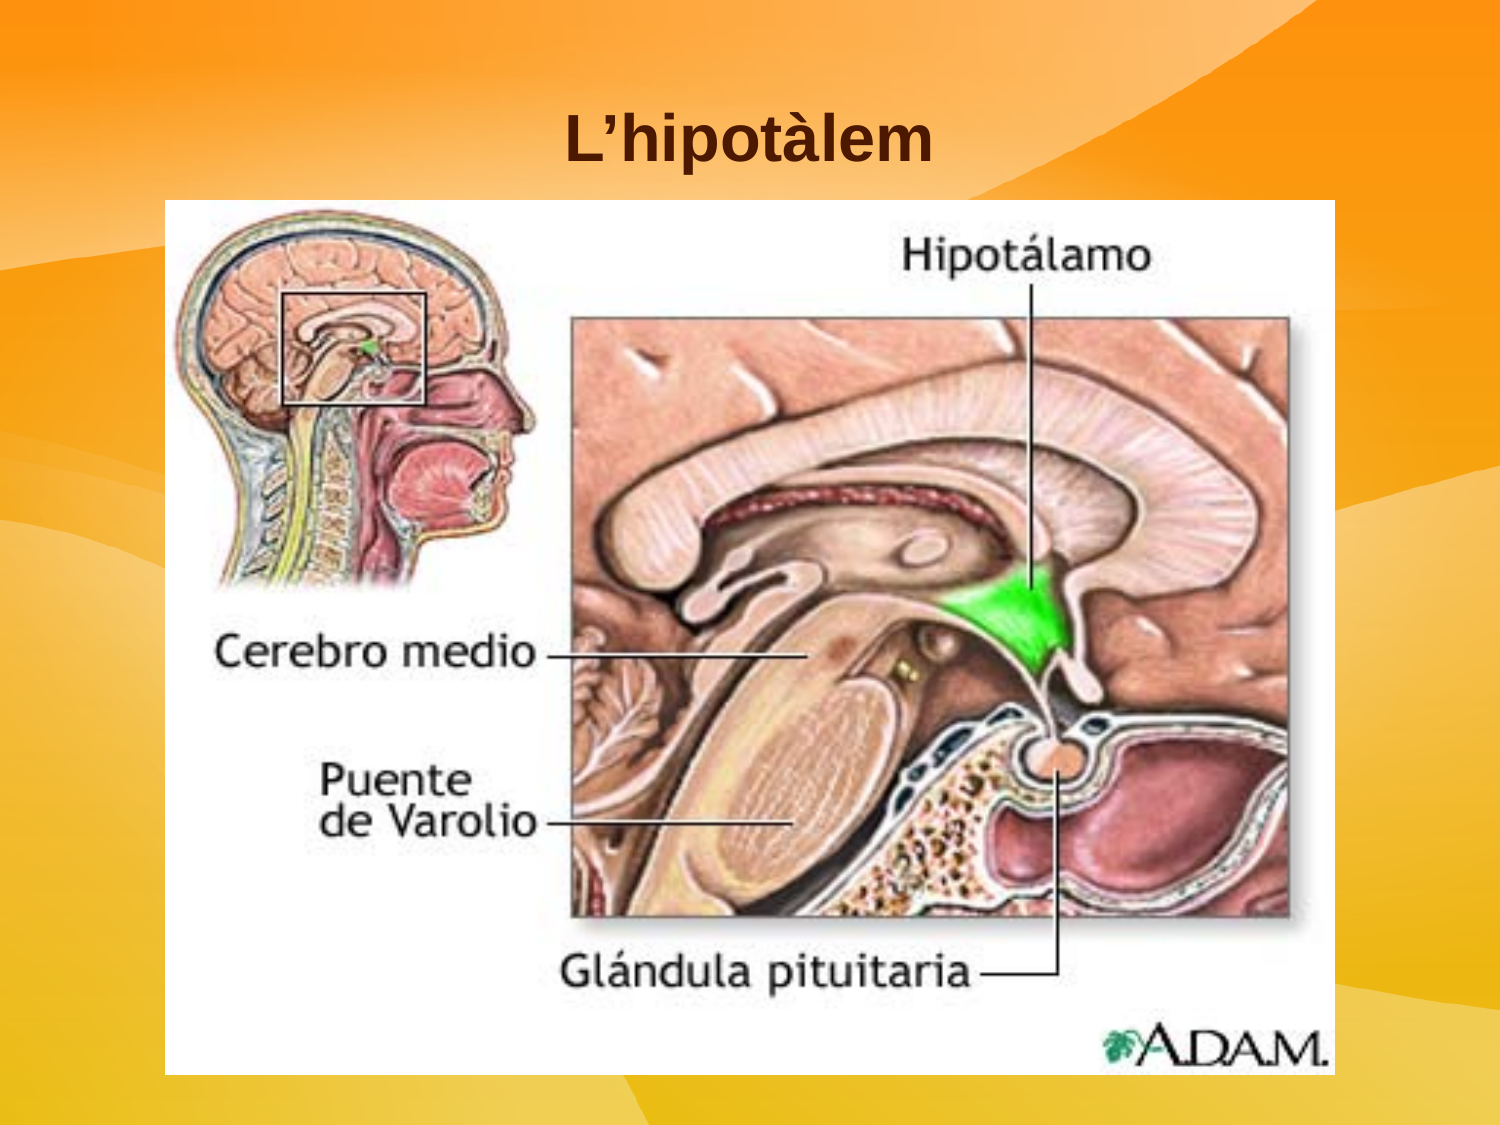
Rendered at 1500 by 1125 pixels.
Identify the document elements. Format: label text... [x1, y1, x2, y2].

title L’hipotàlem [75, 44, 1425, 233]
picture [0, 0, 1500, 1125]
